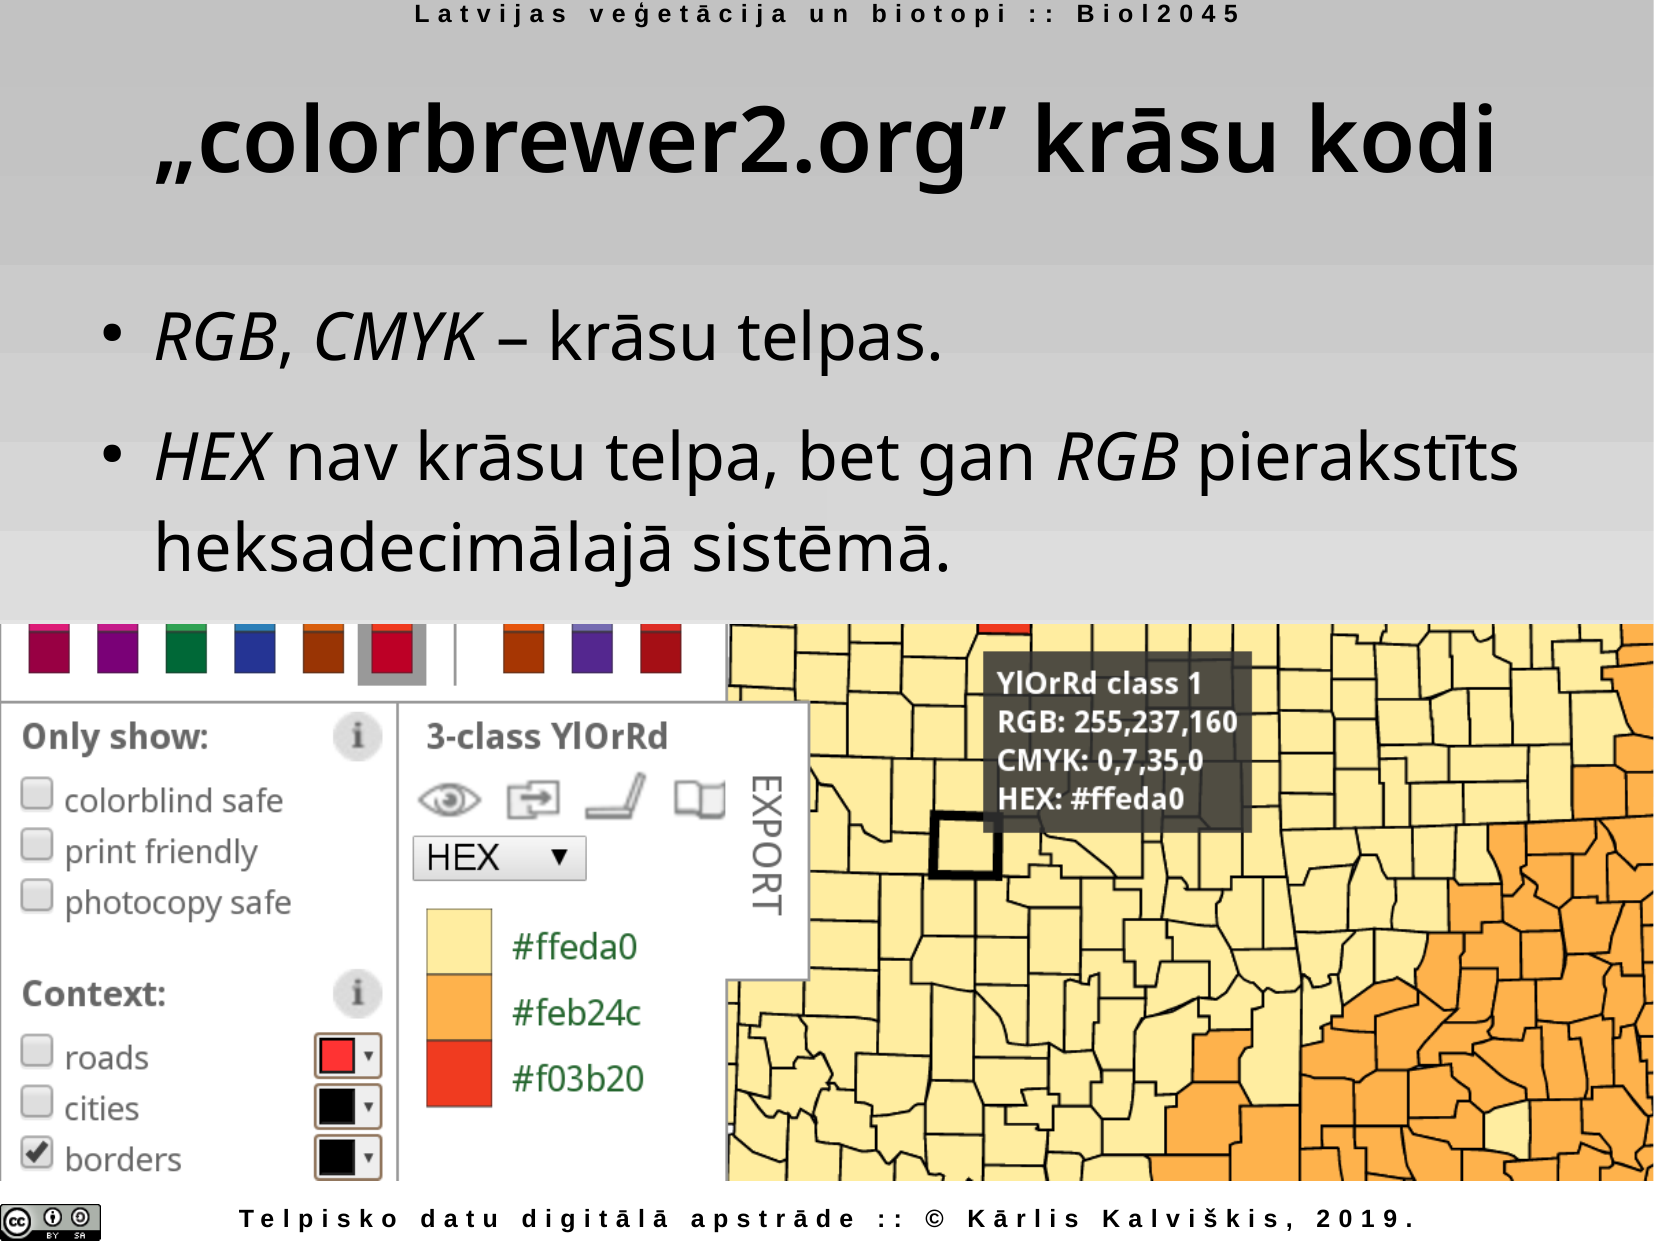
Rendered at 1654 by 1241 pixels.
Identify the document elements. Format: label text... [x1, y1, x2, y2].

picture [0, 0, 1654, 1241]
list RGB, CMYK – krāsu telpas. HEX nav krāsu telpa, bet gan RGB pierakstīts heksadecimālajā sistēmā. [82, 289, 1571, 624]
title „colorbrewer2.org” krāsu kodi [29, 49, 1625, 296]
